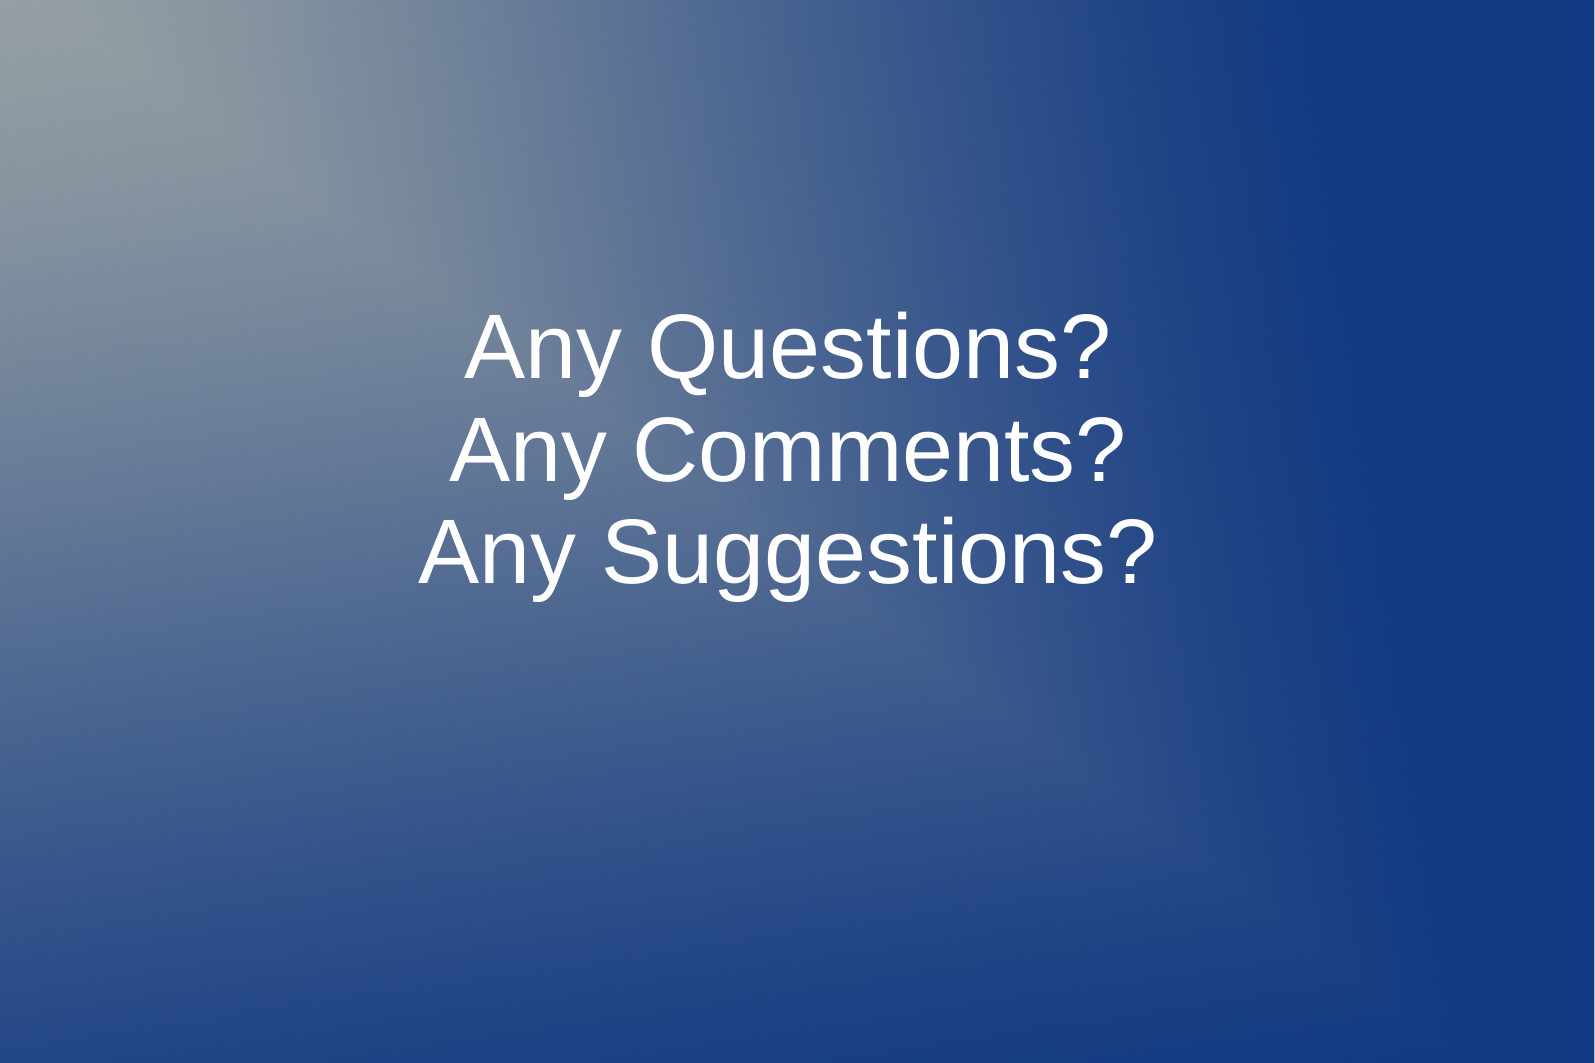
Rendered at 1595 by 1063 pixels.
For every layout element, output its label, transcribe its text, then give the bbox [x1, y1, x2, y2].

picture [0, 0, 1595, 1063]
title Any Questions? Any Comments? Any Suggestions? [70, 295, 1506, 604]
